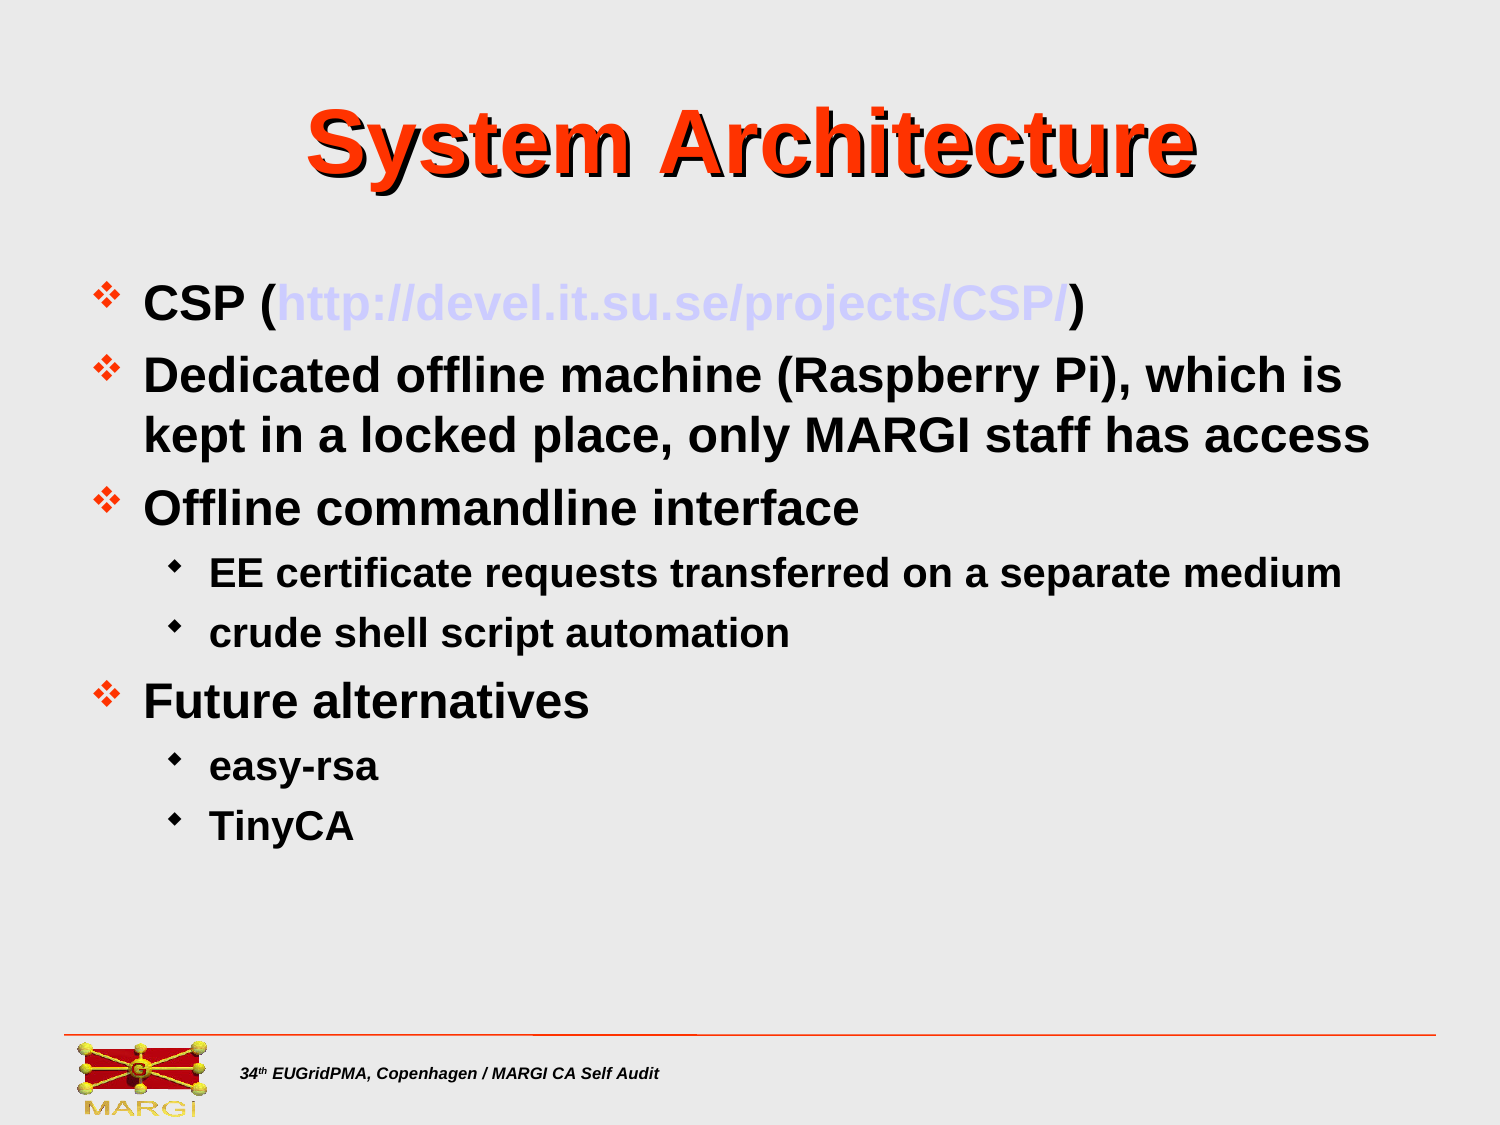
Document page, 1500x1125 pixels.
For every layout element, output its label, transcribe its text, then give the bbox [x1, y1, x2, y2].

text_box CSP (http://devel.it.su.se/projects/CSP/) Dedicated offline machine (Raspberry Pi), which is kept in a locked place, only MARGI staff has access Offline commandline interface EE certificate requests transferred on a separate medium crude shell script automation Future alternatives easy-rsa TinyCA [75, 262, 1426, 1005]
picture [67, 1033, 219, 1123]
text_box System Architecture [76, 42, 1427, 231]
